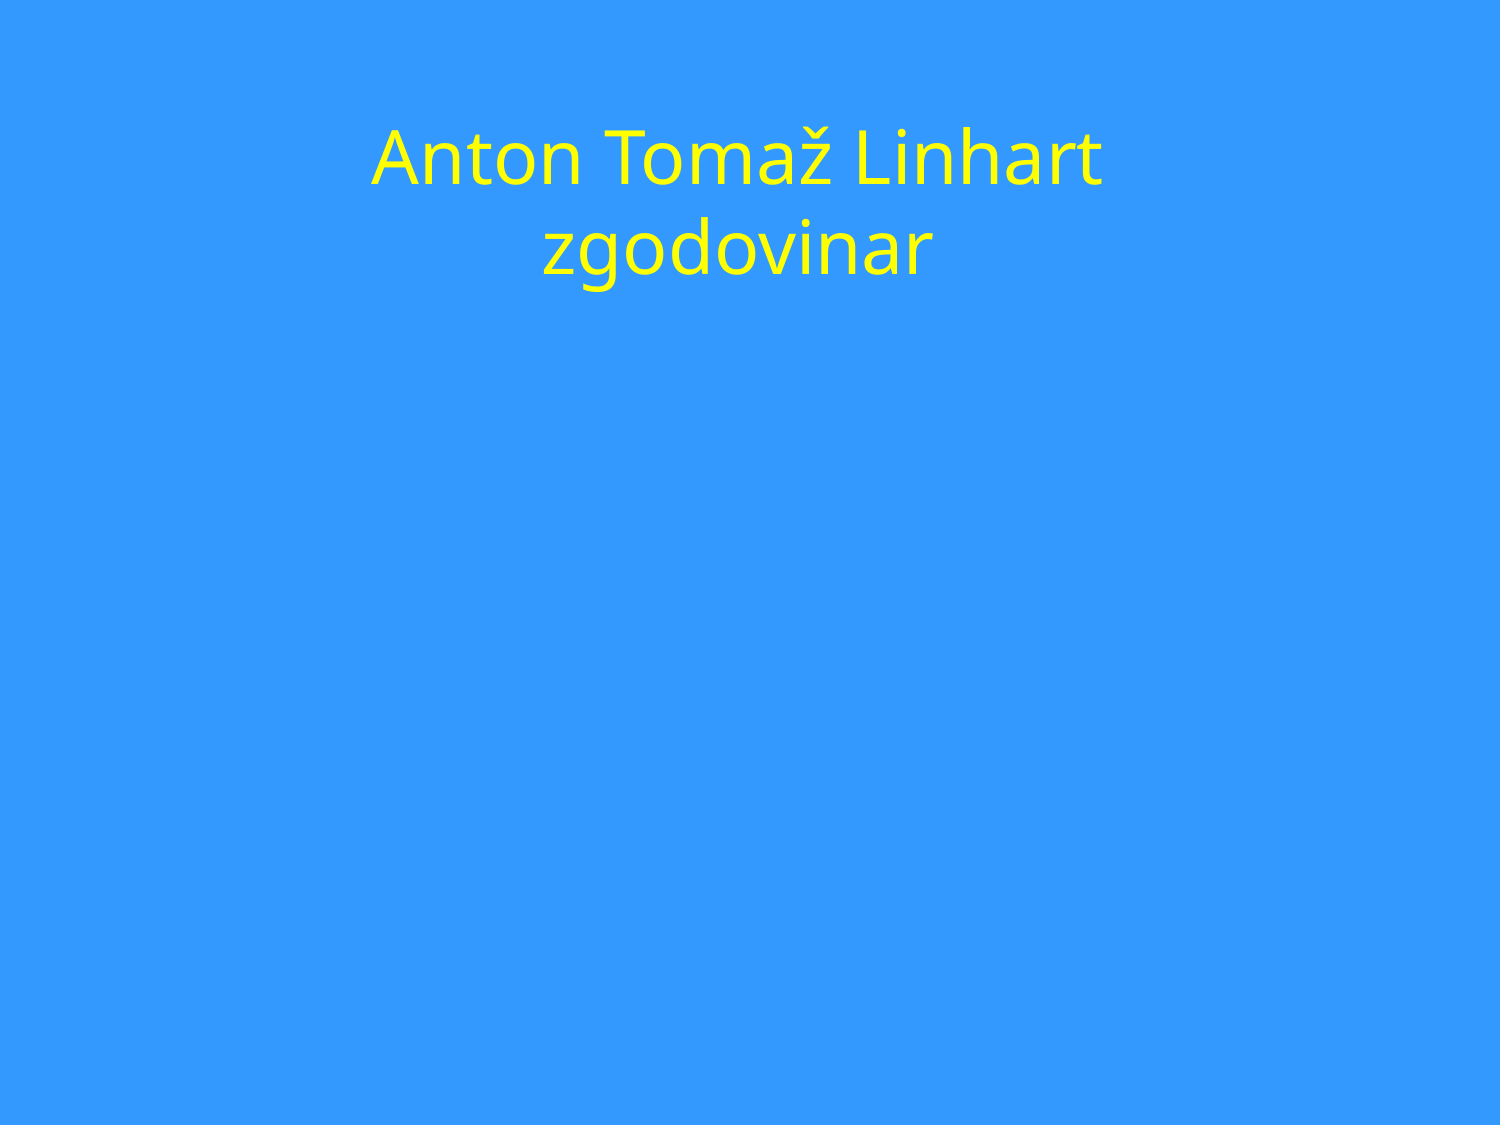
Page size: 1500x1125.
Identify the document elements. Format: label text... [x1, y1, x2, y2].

text_box Anton Tomaž Linhart zgodovinar [230, 101, 1246, 1012]
